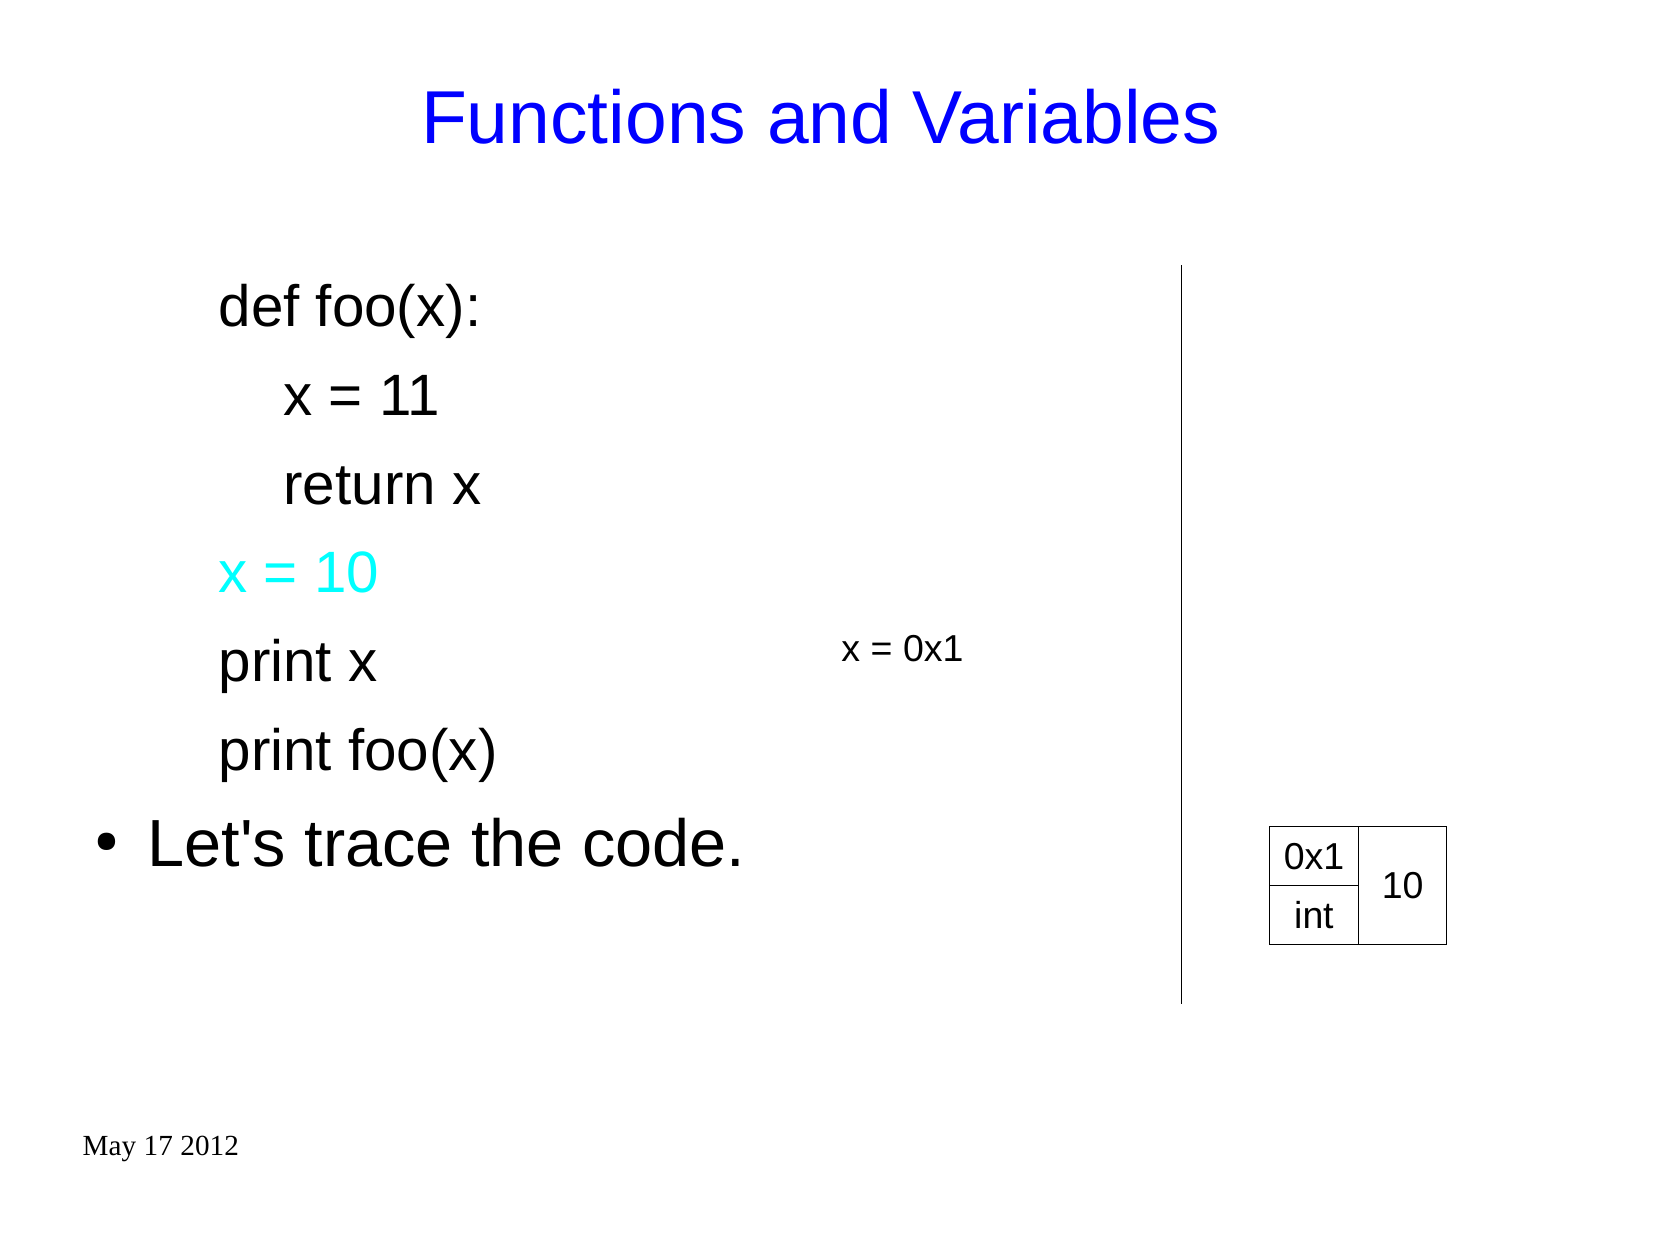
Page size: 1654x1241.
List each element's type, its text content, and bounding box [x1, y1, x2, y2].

title Functions and Variables [76, 58, 1565, 178]
list def foo(x): x = 11 return x x = 10 print x print foo(x) Let's trace the code. [76, 274, 803, 1093]
text_box int [1269, 886, 1358, 945]
text_box 0x1 [1269, 826, 1358, 886]
text_box 10 [1358, 826, 1447, 945]
text_box x = 0x1 [826, 620, 979, 677]
